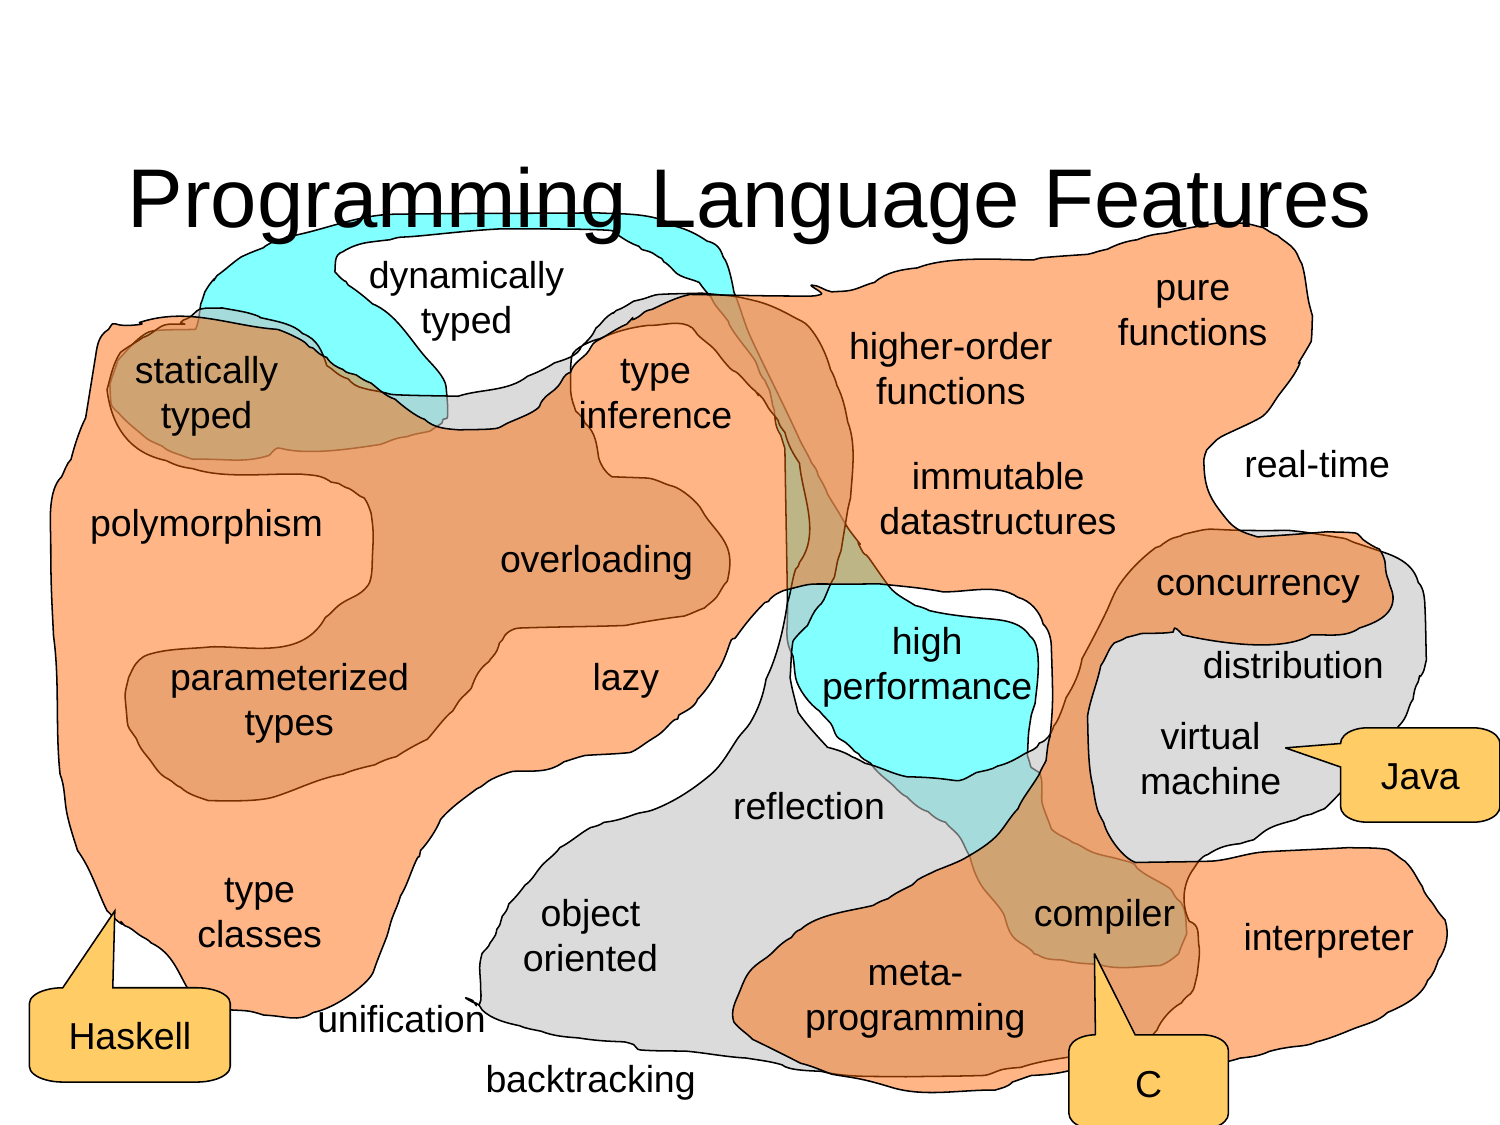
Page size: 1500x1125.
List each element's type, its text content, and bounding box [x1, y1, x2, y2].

title Programming Language Features [112, 99, 1388, 288]
text_box type classes [171, 857, 349, 964]
text_box [479, 920, 501, 987]
text_box dynamically typed [348, 243, 585, 349]
text_box Haskell [29, 910, 231, 1083]
text_box unification [289, 987, 514, 1049]
text_box backtracking [454, 1046, 727, 1108]
text_box pure functions [1092, 255, 1294, 361]
text_box reflection [714, 774, 904, 836]
text_box immutable datastructures [856, 444, 1140, 550]
text_box polymorphism [64, 491, 349, 553]
text_box overloading [454, 527, 739, 588]
text_box Java [1285, 727, 1500, 823]
text_box higher-order functions [809, 314, 1093, 420]
text_box parameterized types [147, 645, 432, 751]
text_box real-time [1175, 432, 1459, 493]
text_box type inference [560, 337, 750, 444]
text_box object oriented [501, 881, 679, 987]
text_box distribution [1151, 633, 1436, 694]
text_box C [1068, 953, 1229, 1125]
text_box interpreter [1198, 904, 1459, 966]
text_box concurrency [1116, 550, 1400, 612]
text_box [50, 288, 1437, 1093]
text_box compiler [974, 881, 1235, 942]
text_box meta-programming [785, 940, 1046, 1047]
text_box statically typed [100, 337, 313, 444]
text_box high performance [797, 609, 1058, 716]
text_box virtual machine [1080, 704, 1341, 810]
text_box lazy [572, 645, 680, 706]
